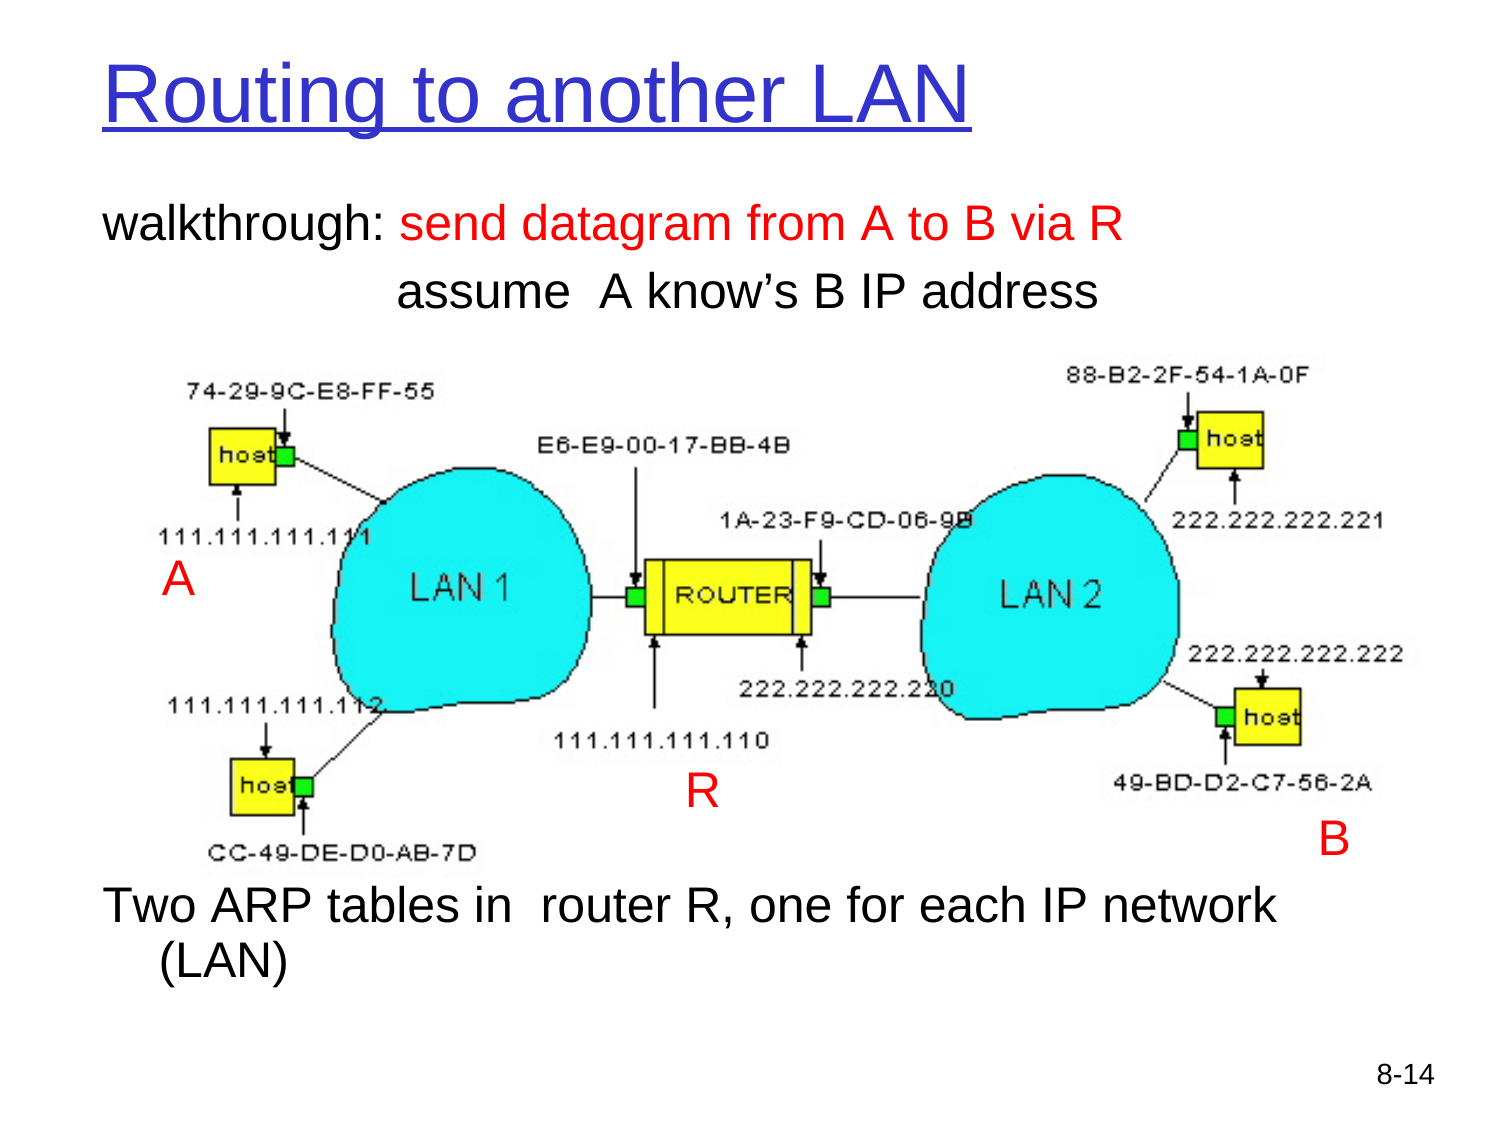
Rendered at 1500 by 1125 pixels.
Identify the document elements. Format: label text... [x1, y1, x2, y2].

list walkthrough: send datagram from A to B via R assume A know’s B IP address Two ARP tables in router R, one for each IP network (LAN) [87, 187, 1363, 1076]
text_box B [1302, 802, 1366, 874]
text_box R [670, 754, 736, 827]
title Routing to another LAN [87, 0, 1363, 187]
text_box A [147, 542, 211, 614]
picture [1363, 353, 1438, 878]
